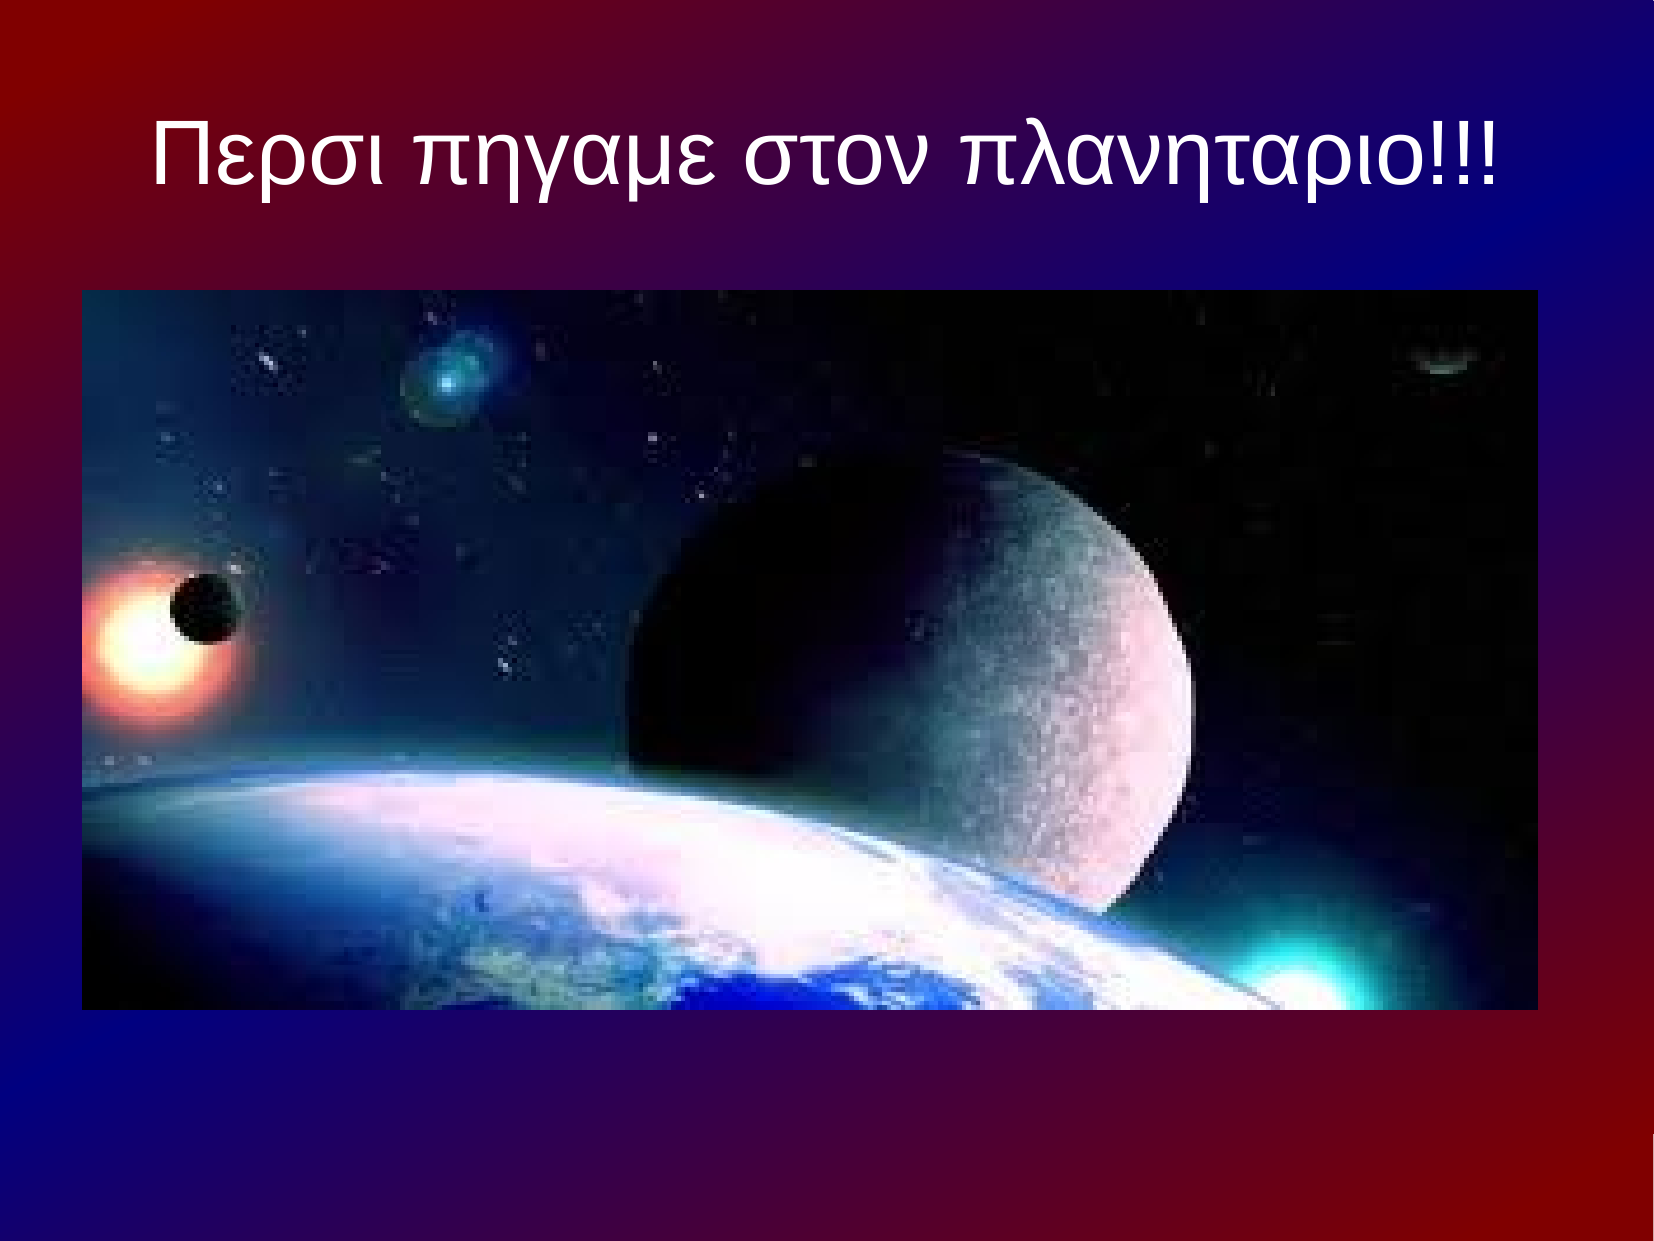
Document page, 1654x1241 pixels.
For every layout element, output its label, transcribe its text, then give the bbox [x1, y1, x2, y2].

picture [82, 290, 1538, 1010]
title Περσι πηγαμε στον πλανηταριο!!! [82, 49, 1571, 257]
